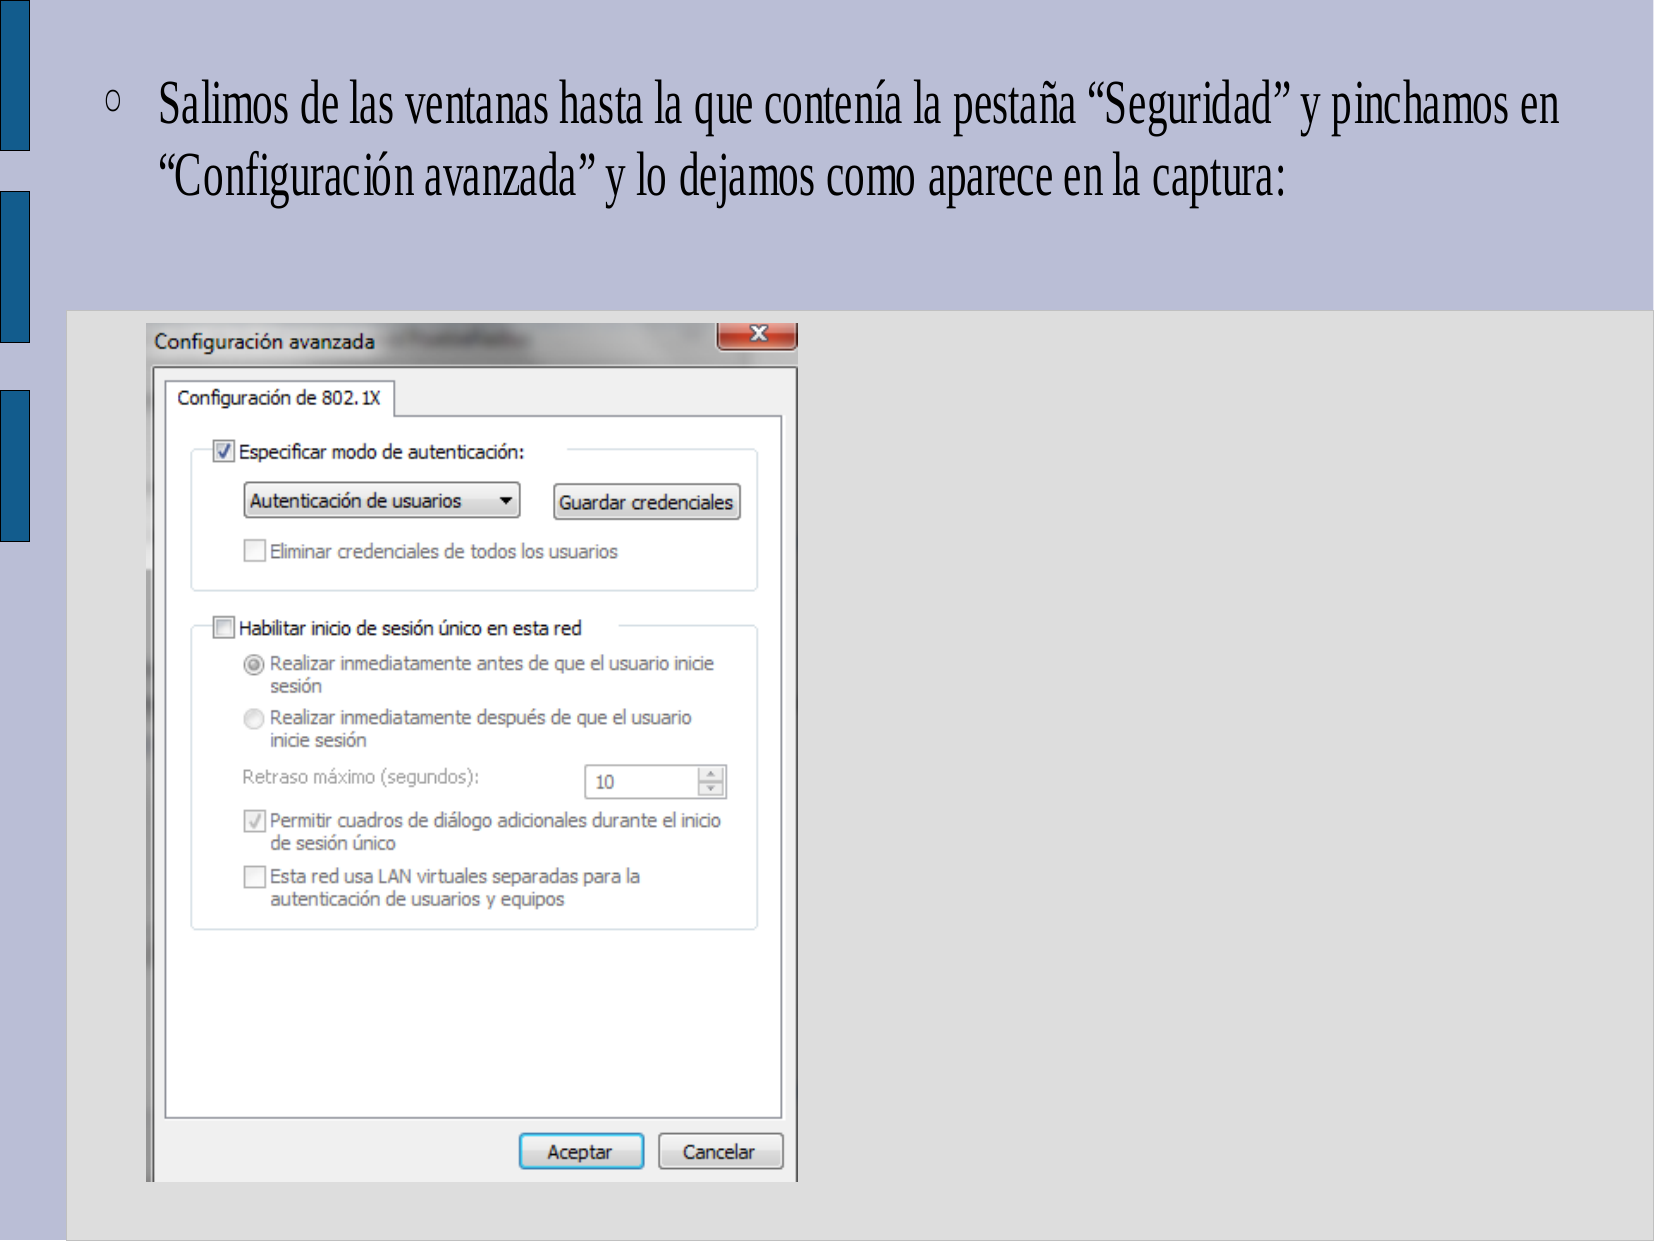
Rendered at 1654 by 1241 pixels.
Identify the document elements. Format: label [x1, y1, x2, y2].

chart [0, 59, 1625, 502]
picture [146, 323, 798, 1182]
